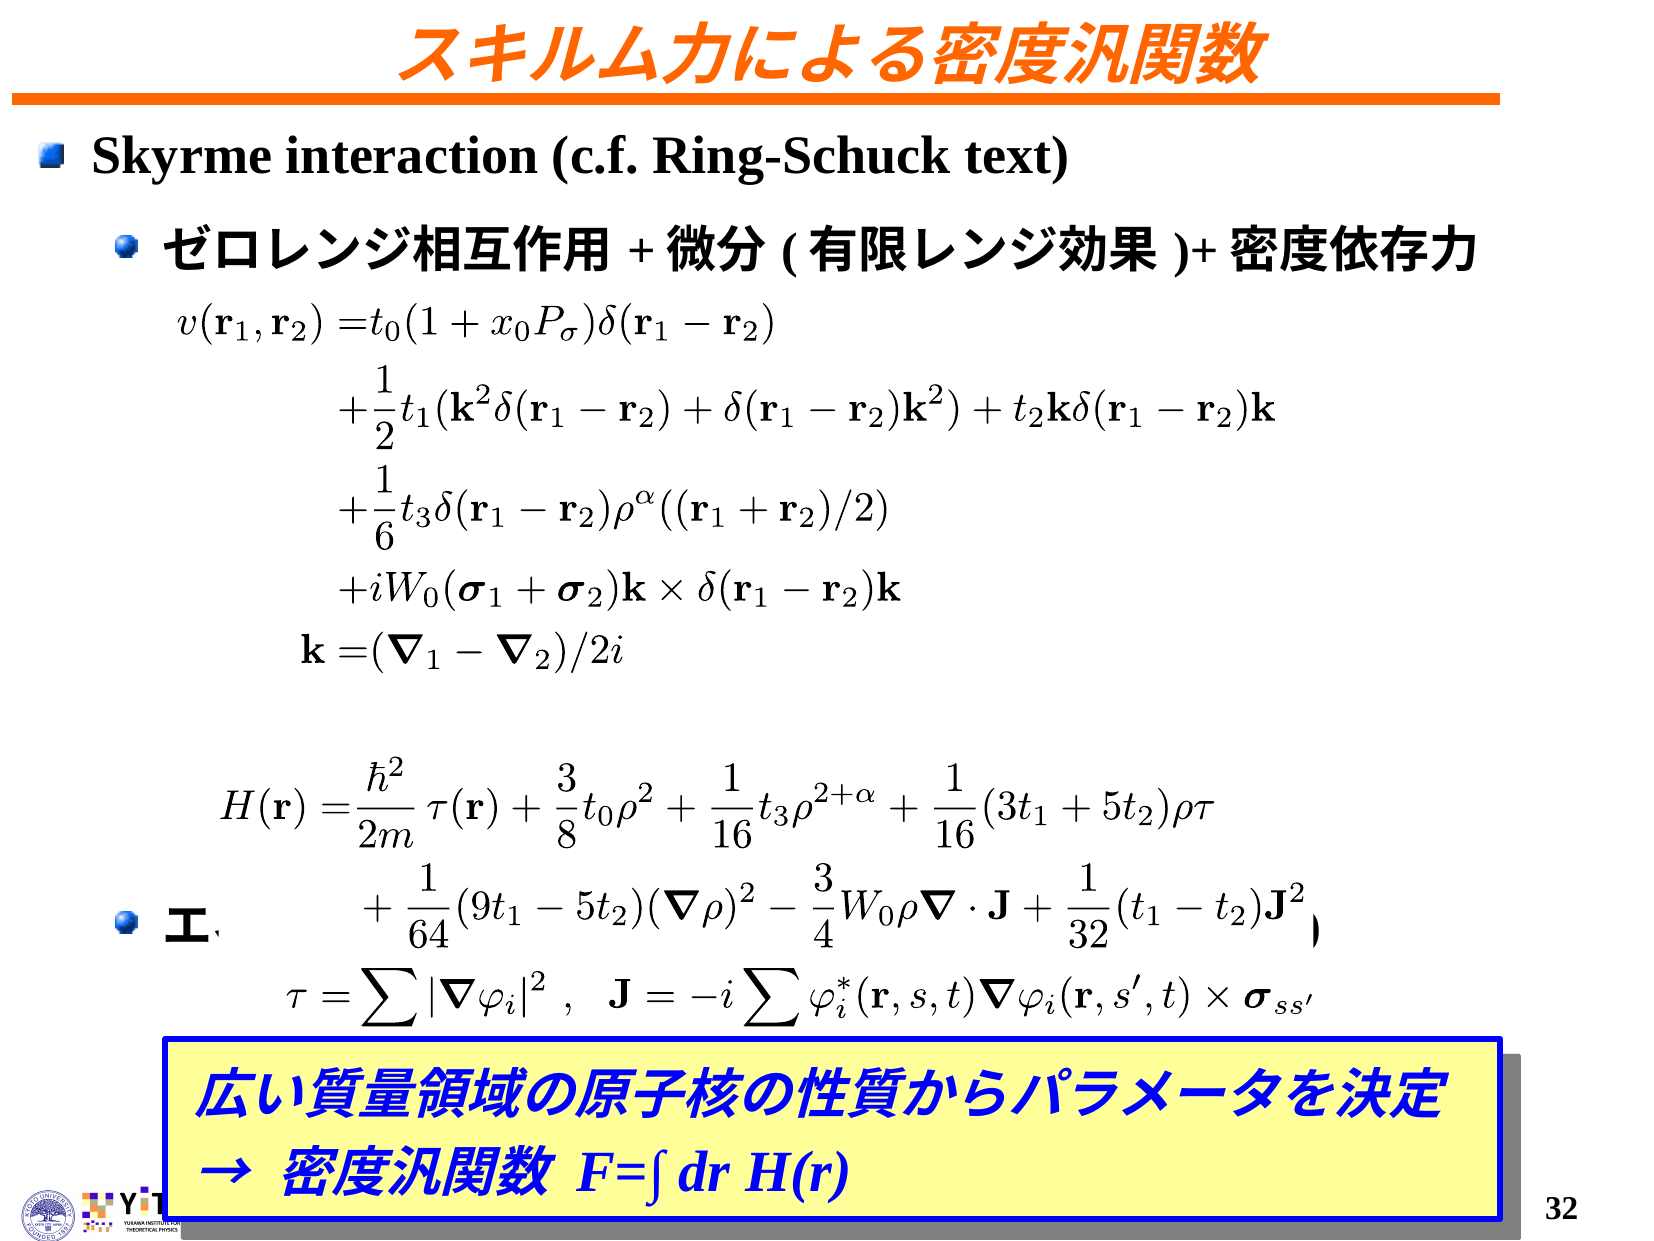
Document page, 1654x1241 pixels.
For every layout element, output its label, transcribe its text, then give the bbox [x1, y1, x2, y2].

list Skyrme interaction (c.f. Ring-Schuck text) ゼロレンジ相互作用+微分(有限レンジ効果)+密度依存力 エネルギー密度 (spin, isospin が飽和している場合) [20, 124, 1621, 1137]
text_box 広い質量領域の原子核の性質からパラメータを決定 → 密度汎関数 F=∫ dr H(r) [165, 1038, 1501, 1182]
picture [77, 1183, 180, 1236]
title スキルム力による密度汎関数 [0, 0, 1654, 99]
text_box [176, 303, 1276, 674]
picture [20, 1189, 76, 1241]
text_box [218, 756, 1314, 1036]
